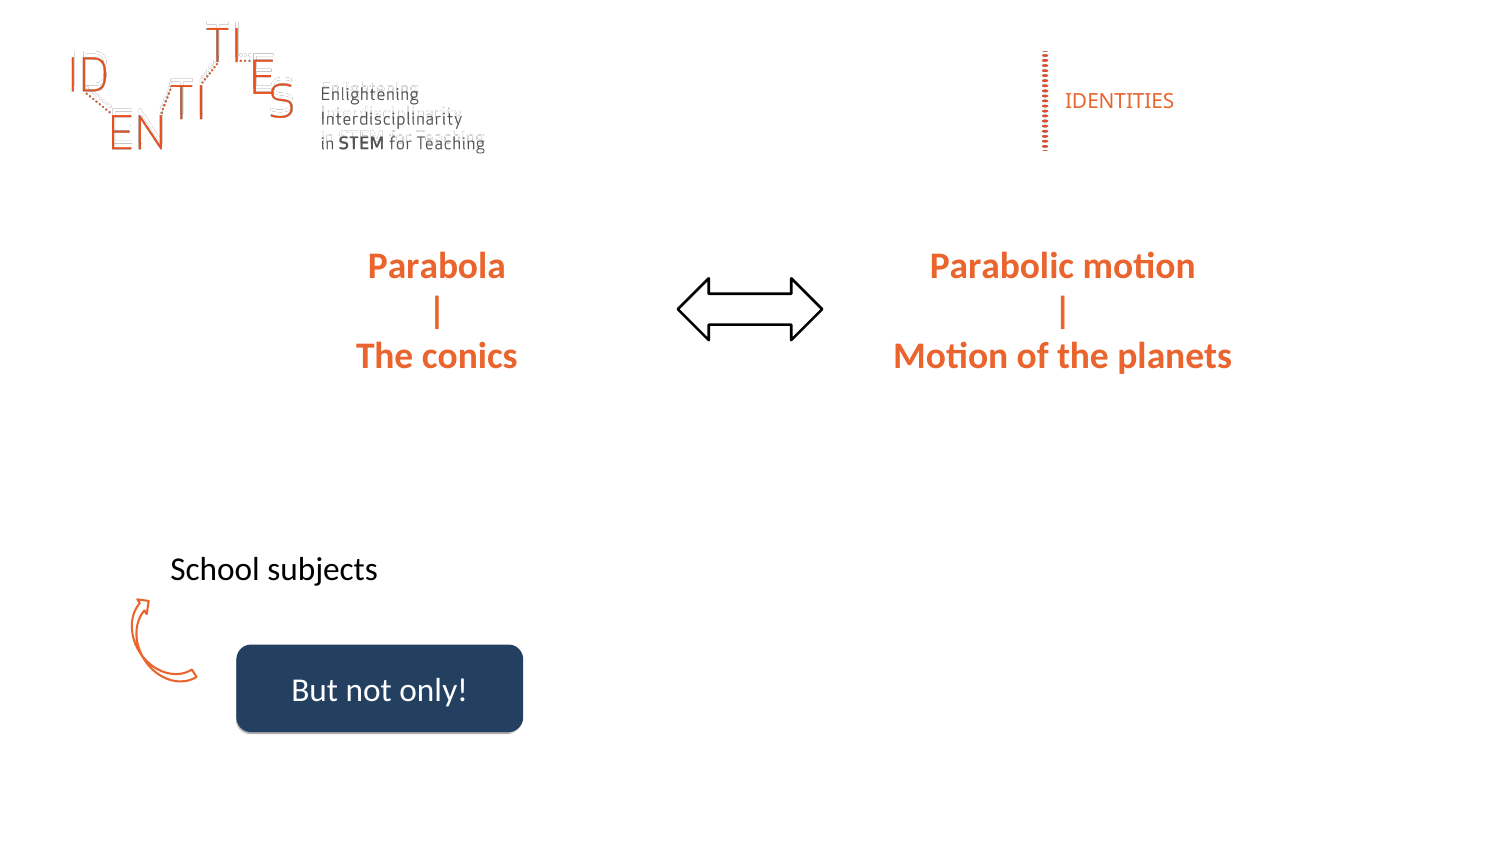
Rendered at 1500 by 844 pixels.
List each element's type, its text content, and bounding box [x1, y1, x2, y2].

text_box IDENTITIES [1050, 80, 1472, 141]
text_box But not only! [236, 644, 524, 733]
text_box Parabolic motion | Motion of the planets [822, 233, 1304, 385]
picture [1042, 51, 1051, 151]
picture [71, 18, 485, 157]
text_box School subjects [142, 537, 414, 594]
text_box Parabola | The conics [196, 233, 678, 385]
